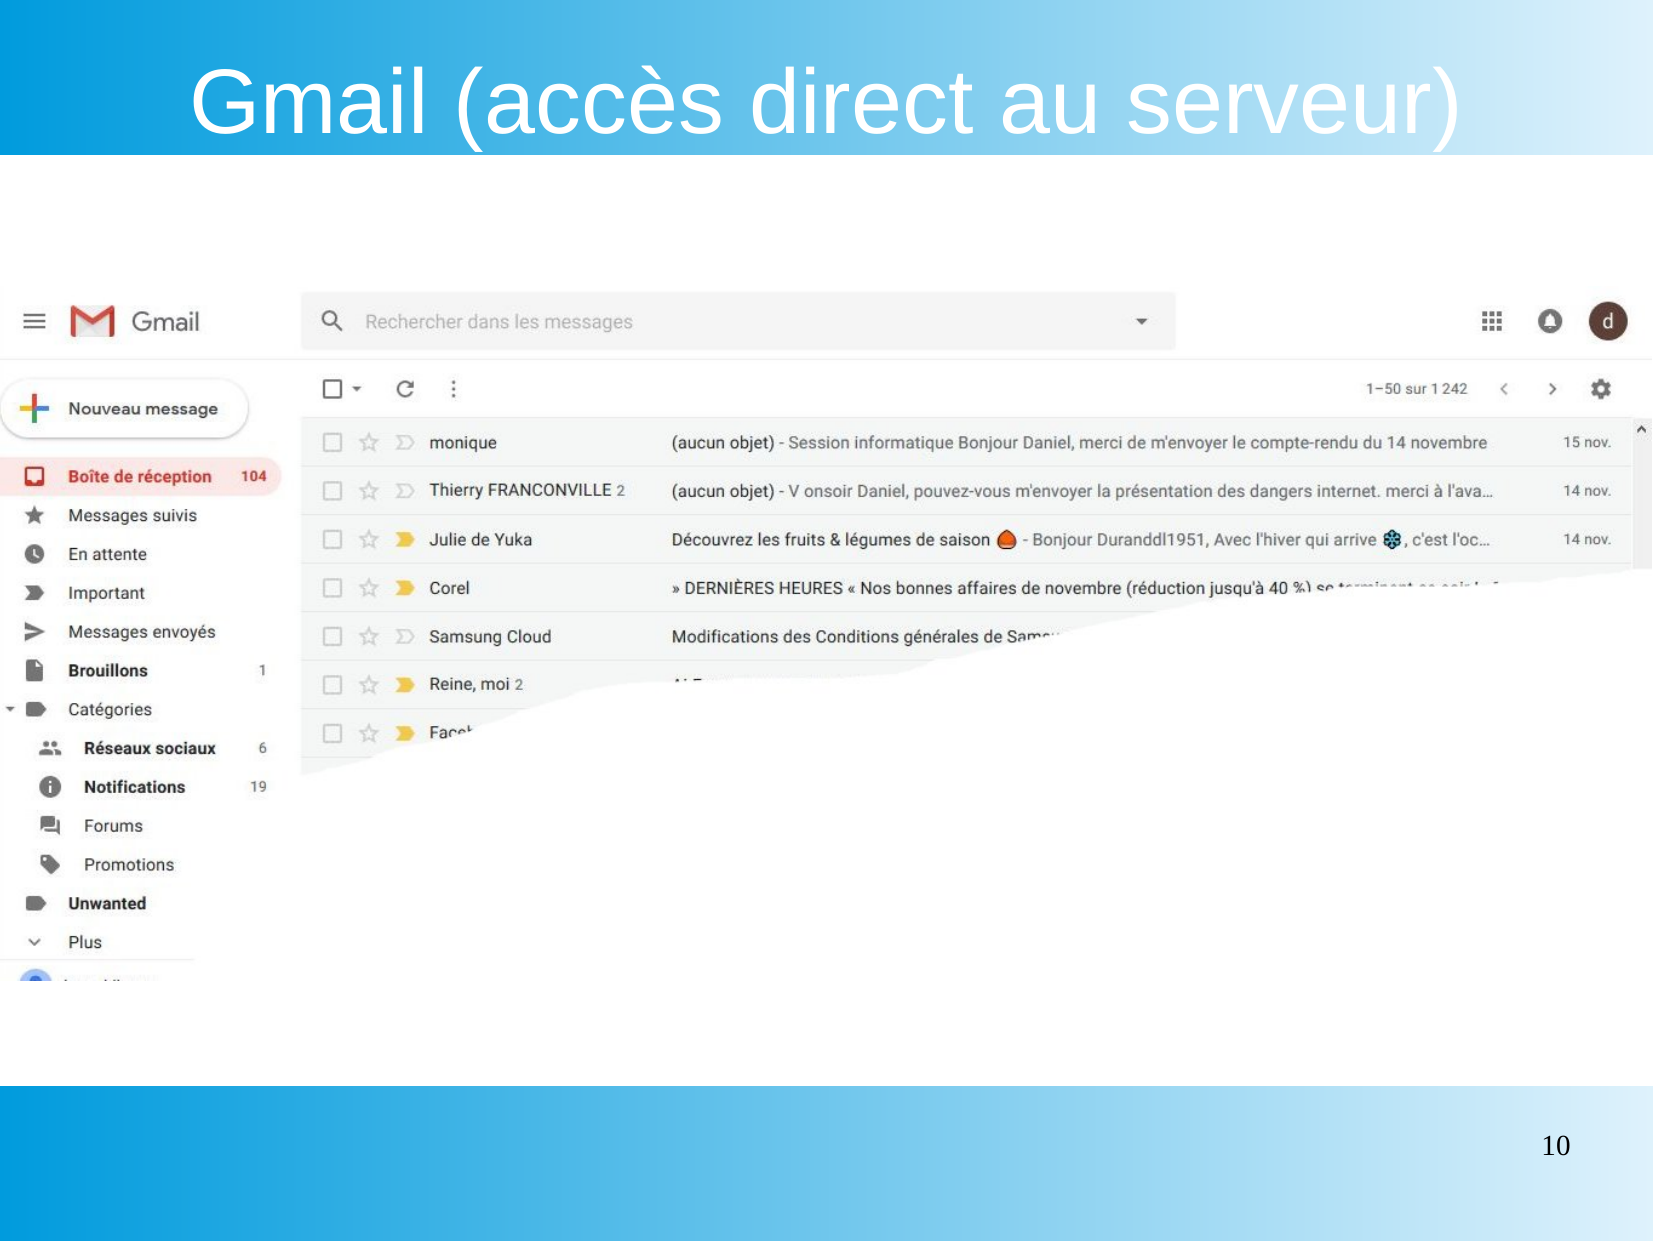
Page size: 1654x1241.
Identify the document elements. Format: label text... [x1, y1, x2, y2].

picture [0, 286, 1652, 981]
title Gmail (accès direct au serveur) [82, 49, 1571, 155]
